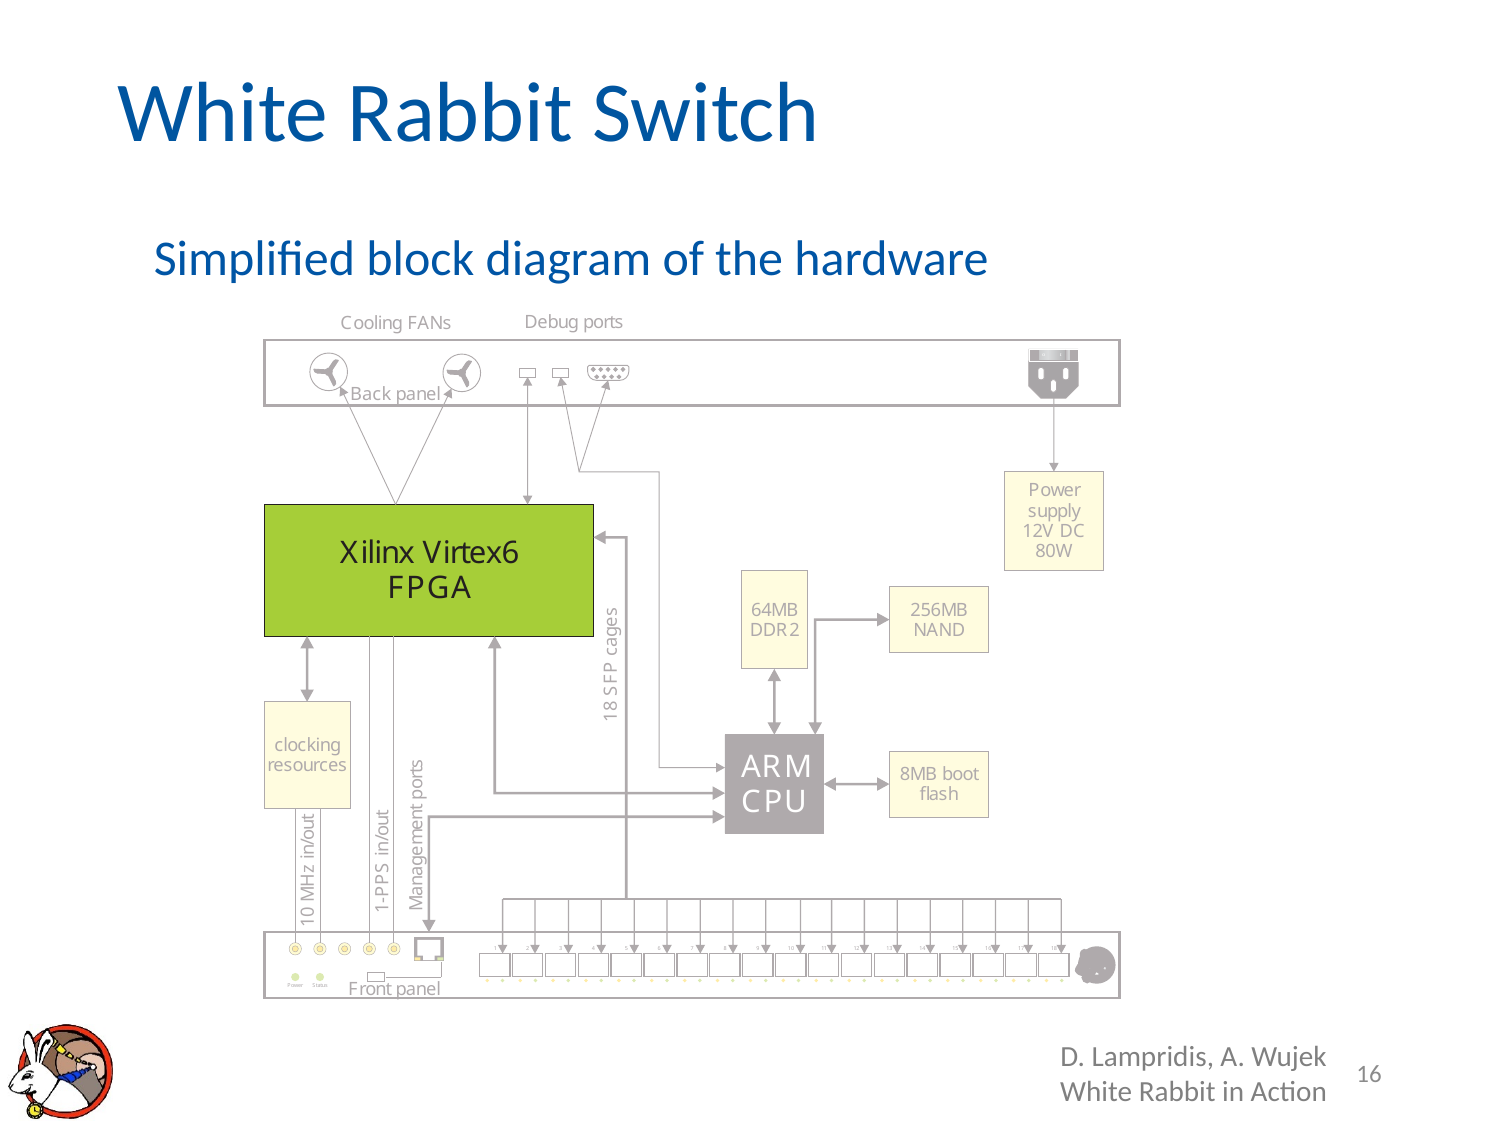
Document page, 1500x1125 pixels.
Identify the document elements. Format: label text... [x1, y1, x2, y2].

text_box White Rabbit Switch [103, 59, 1397, 169]
picture [244, 296, 1141, 1019]
text_box Simplified block diagram of the hardware [101, 224, 1396, 316]
picture [7, 1024, 113, 1121]
